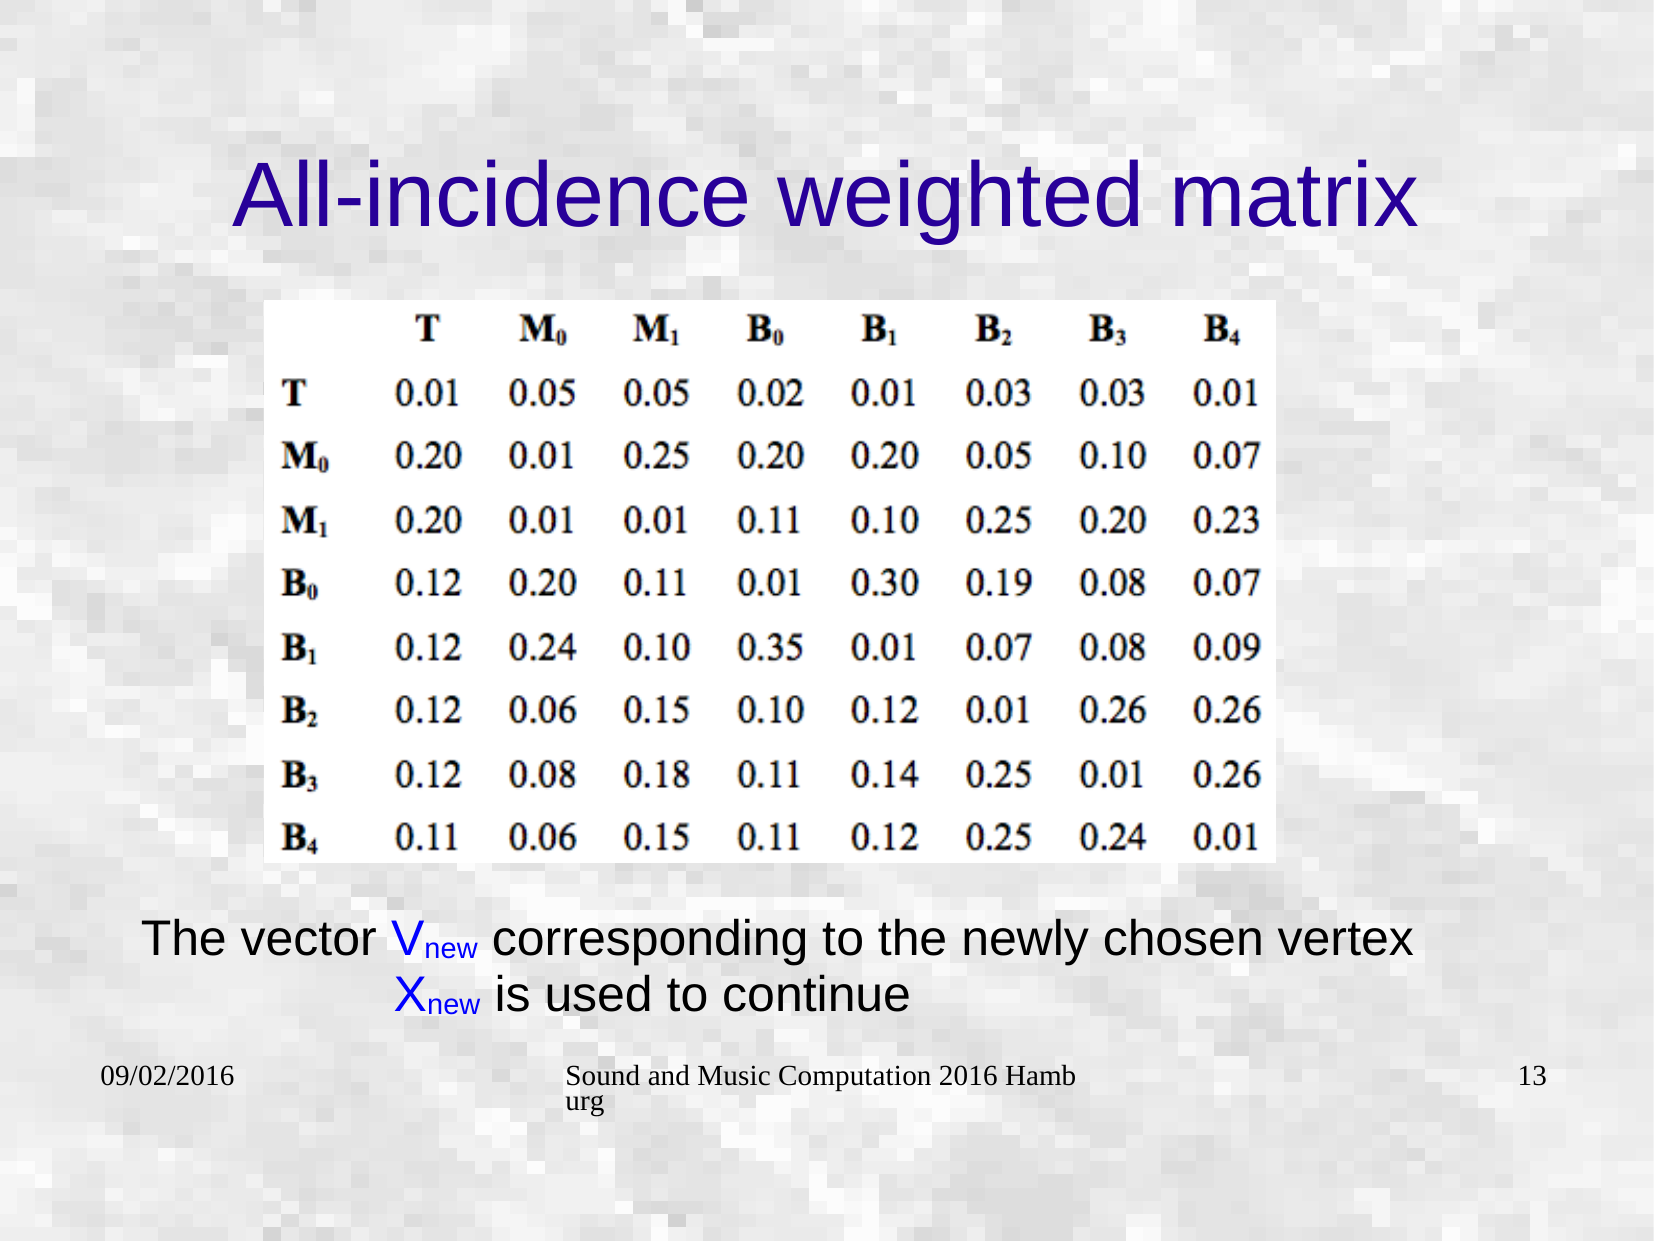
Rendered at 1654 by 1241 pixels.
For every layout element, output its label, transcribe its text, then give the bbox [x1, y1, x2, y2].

subtitle The vector Vnew corresponding to the newly chosen vertex Xnew is used to continue [140, 259, 1500, 1038]
title All-incidence weighted matrix [118, 98, 1536, 291]
picture [0, 0, 1654, 1241]
